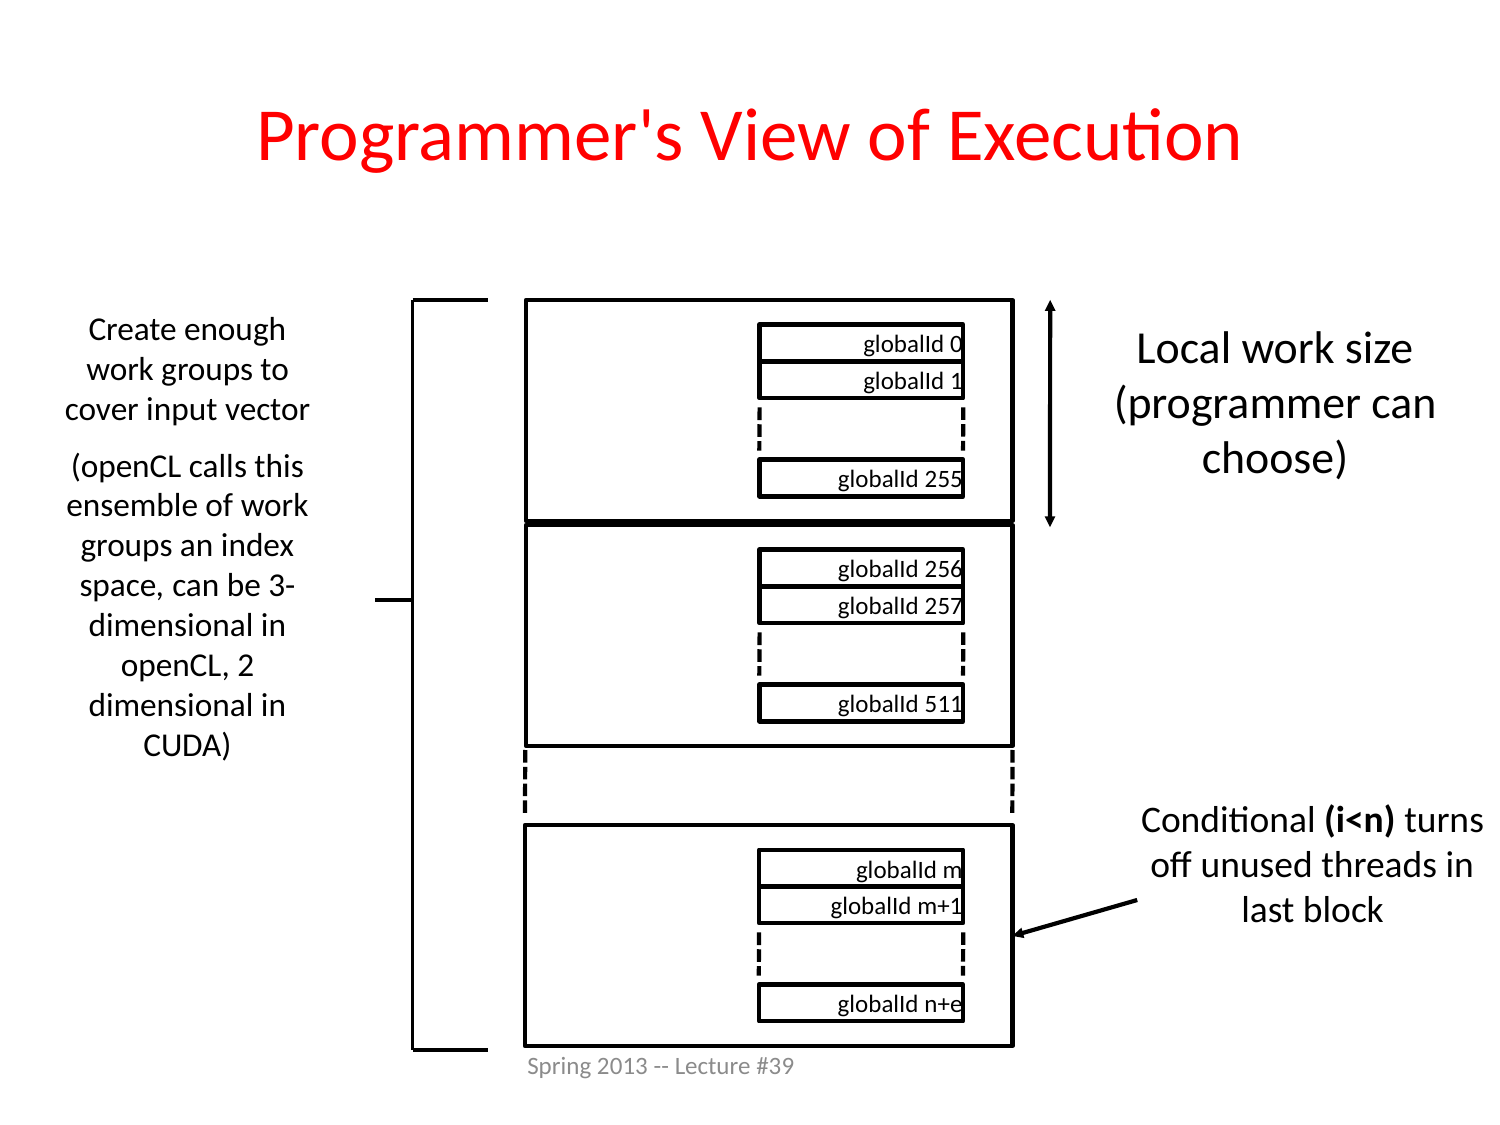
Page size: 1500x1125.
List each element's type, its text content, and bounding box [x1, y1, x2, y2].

text_box Create enough work groups to cover input vector (openCL calls this ensemble of work groups an index space, can be 3-dimensional in openCL, 2 dimensional in CUDA) [37, 299, 338, 771]
text_box Conditional (i<n) turns off unused threads in last block [1125, 787, 1500, 938]
text_box [526, 299, 1013, 521]
text_box globalId 256 [759, 549, 964, 586]
text_box globalId 1 [759, 361, 964, 399]
text_box globalId 0 [759, 324, 964, 361]
text_box globalId m+1 [758, 886, 963, 924]
text_box globalId 255 [759, 459, 964, 497]
text_box Local work size (programmer can choose) [1087, 310, 1463, 491]
text_box globalId m [758, 849, 963, 886]
text_box [526, 525, 1013, 746]
text_box [524, 825, 1013, 1046]
text_box globalId 257 [759, 586, 964, 624]
text_box globalId 511 [759, 684, 964, 722]
text_box globalId n+e [758, 984, 963, 1022]
title Programmer's View of Execution [112, 21, 1388, 263]
